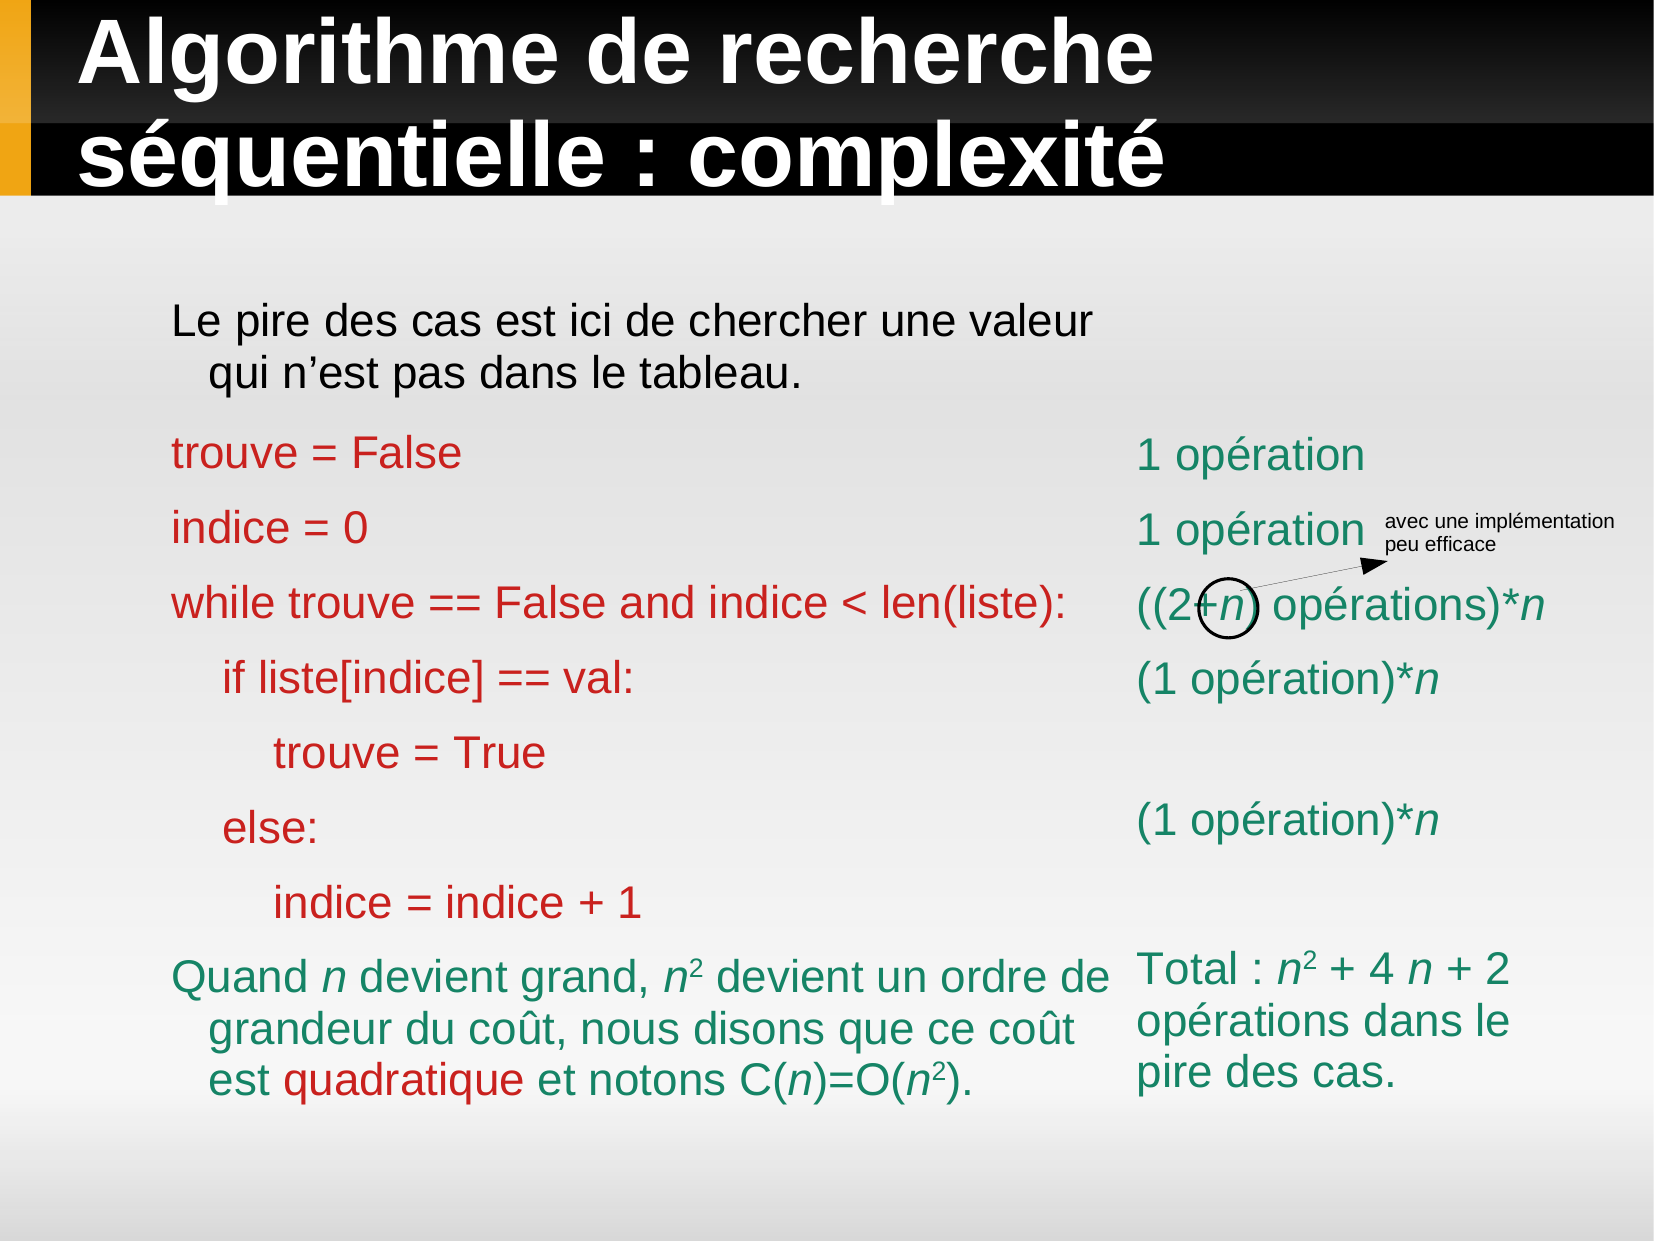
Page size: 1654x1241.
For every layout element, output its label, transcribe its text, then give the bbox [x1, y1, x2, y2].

text_box 1 opération 1 opération ((2+n) opérations)*n (1 opération)*n (1 opération)*n Total : n2 + 4 n + 2 opérations dans le pire des cas. [1201, 581, 1256, 636]
text_box 1 opération 1 opération ((2+n) opérations)*n (1 opération)*n (1 opération)*n Total : n2 + 4 n + 2 opérations dans le pire des cas. [1122, 295, 1595, 1171]
list Le pire des cas est ici de chercher une valeur qui n’est pas dans le tableau. trouve = False indice = 0 while trouve == False and indice < len(liste): if liste[indice] == val: trouve = True else: indice = indice + 1 Quand n devient grand, n2 devient un ordre de grandeur du coût, nous disons que ce coût est quadratique et notons C(n)=O(n2). [59, 295, 1123, 1152]
picture [0, 0, 1654, 1241]
title Algorithme de recherche séquentielle : complexité [76, 0, 1565, 208]
text_box avec une implémentation peu efficace [1370, 501, 1636, 564]
